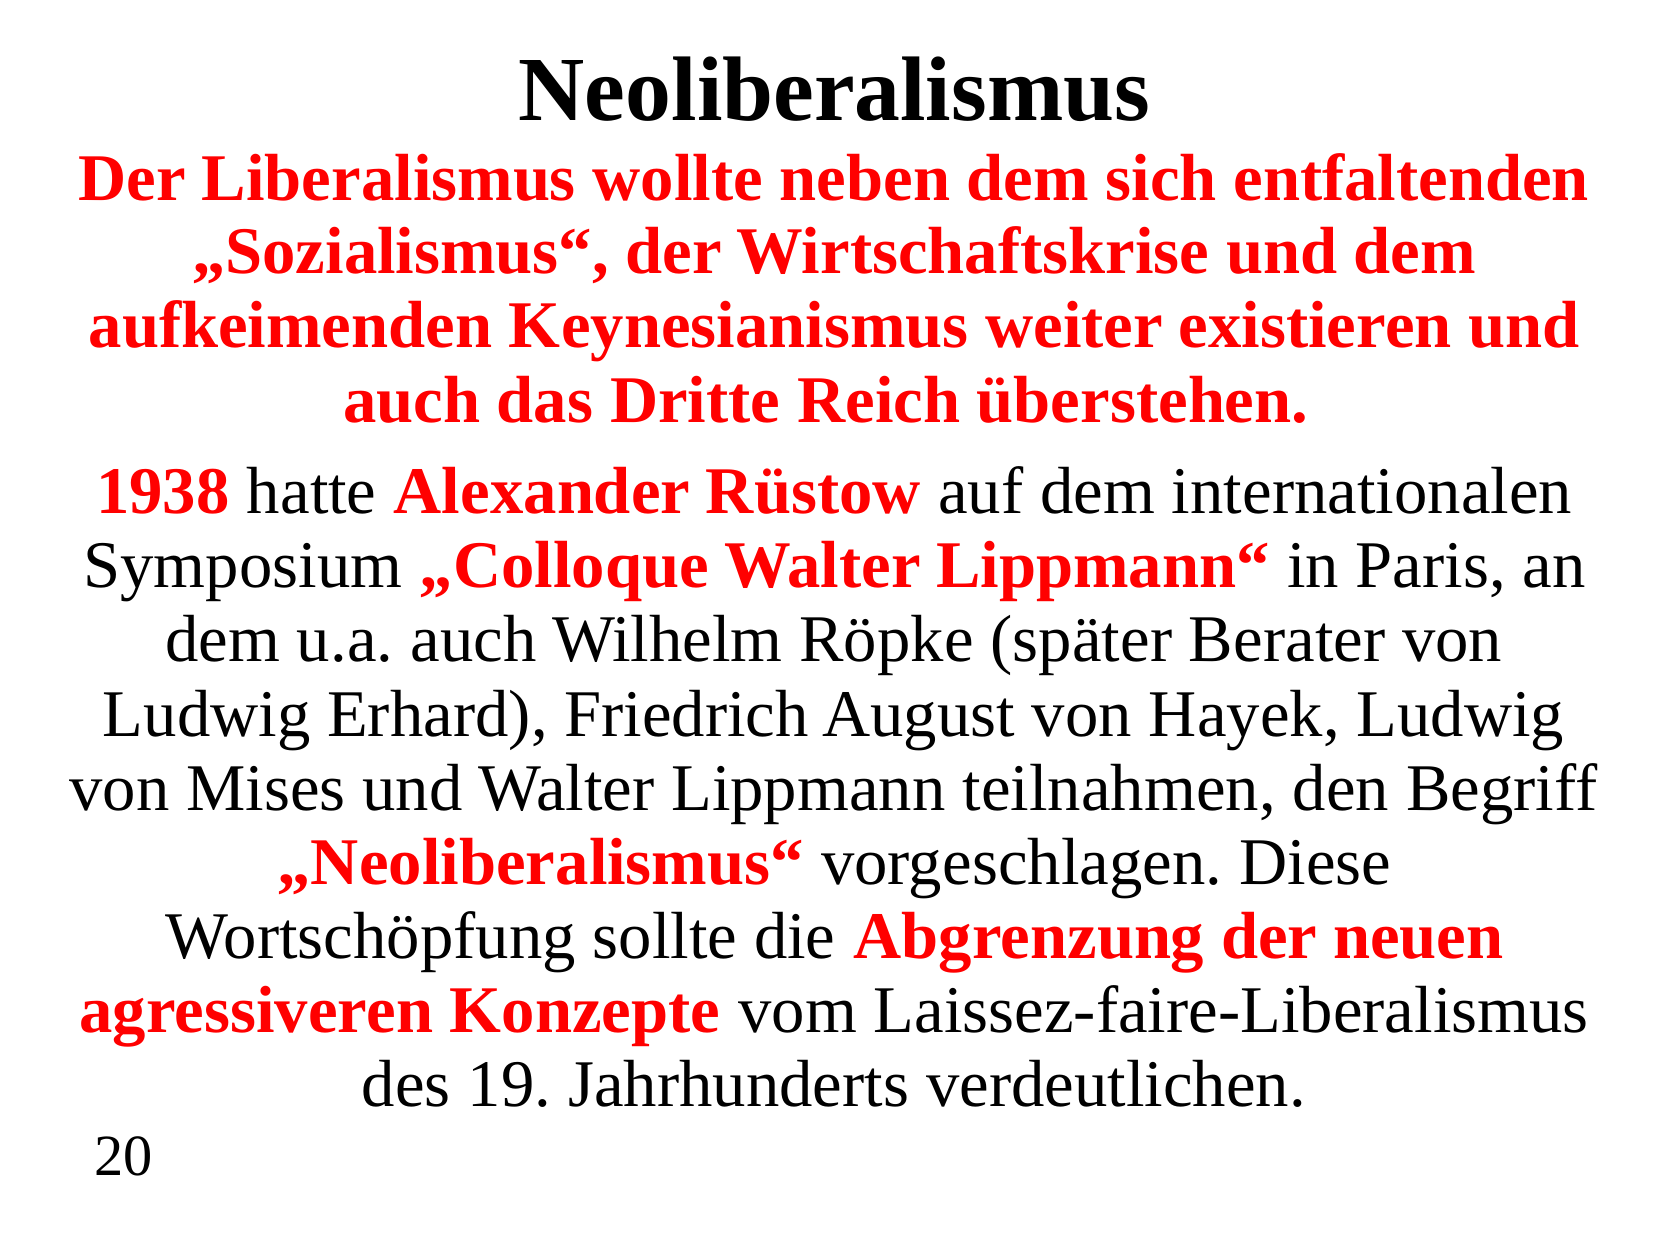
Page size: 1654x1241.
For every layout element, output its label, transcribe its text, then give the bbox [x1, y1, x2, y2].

text_box Neoliberalismus Der Liberalismus wollte neben dem sich entfaltenden „Sozialismus“, der Wirtschaftskrise und dem aufkeimenden Keynesianismus weiter existieren und auch das Dritte Reich überstehen. 1938 hatte Alexander Rüstow auf dem internationalen Symposium „Colloque Walter Lippmann“ in Paris, an dem u.a. auch Wilhelm Röpke (später Berater von Ludwig Erhard), Friedrich August von Hayek, Ludwig von Mises und Walter Lippmann teilnahmen, den Begriff „Neoliberalismus“ vorgeschlagen. Diese Wortschöpfung sollte die Abgrenzung der neuen agressiveren Konzepte vom Laissez-faire-Liberalismus des 19. Jahrhunderts verdeutlichen. [54, 31, 1620, 1191]
text_box <Foliennummer> [0, 1115, 344, 1196]
